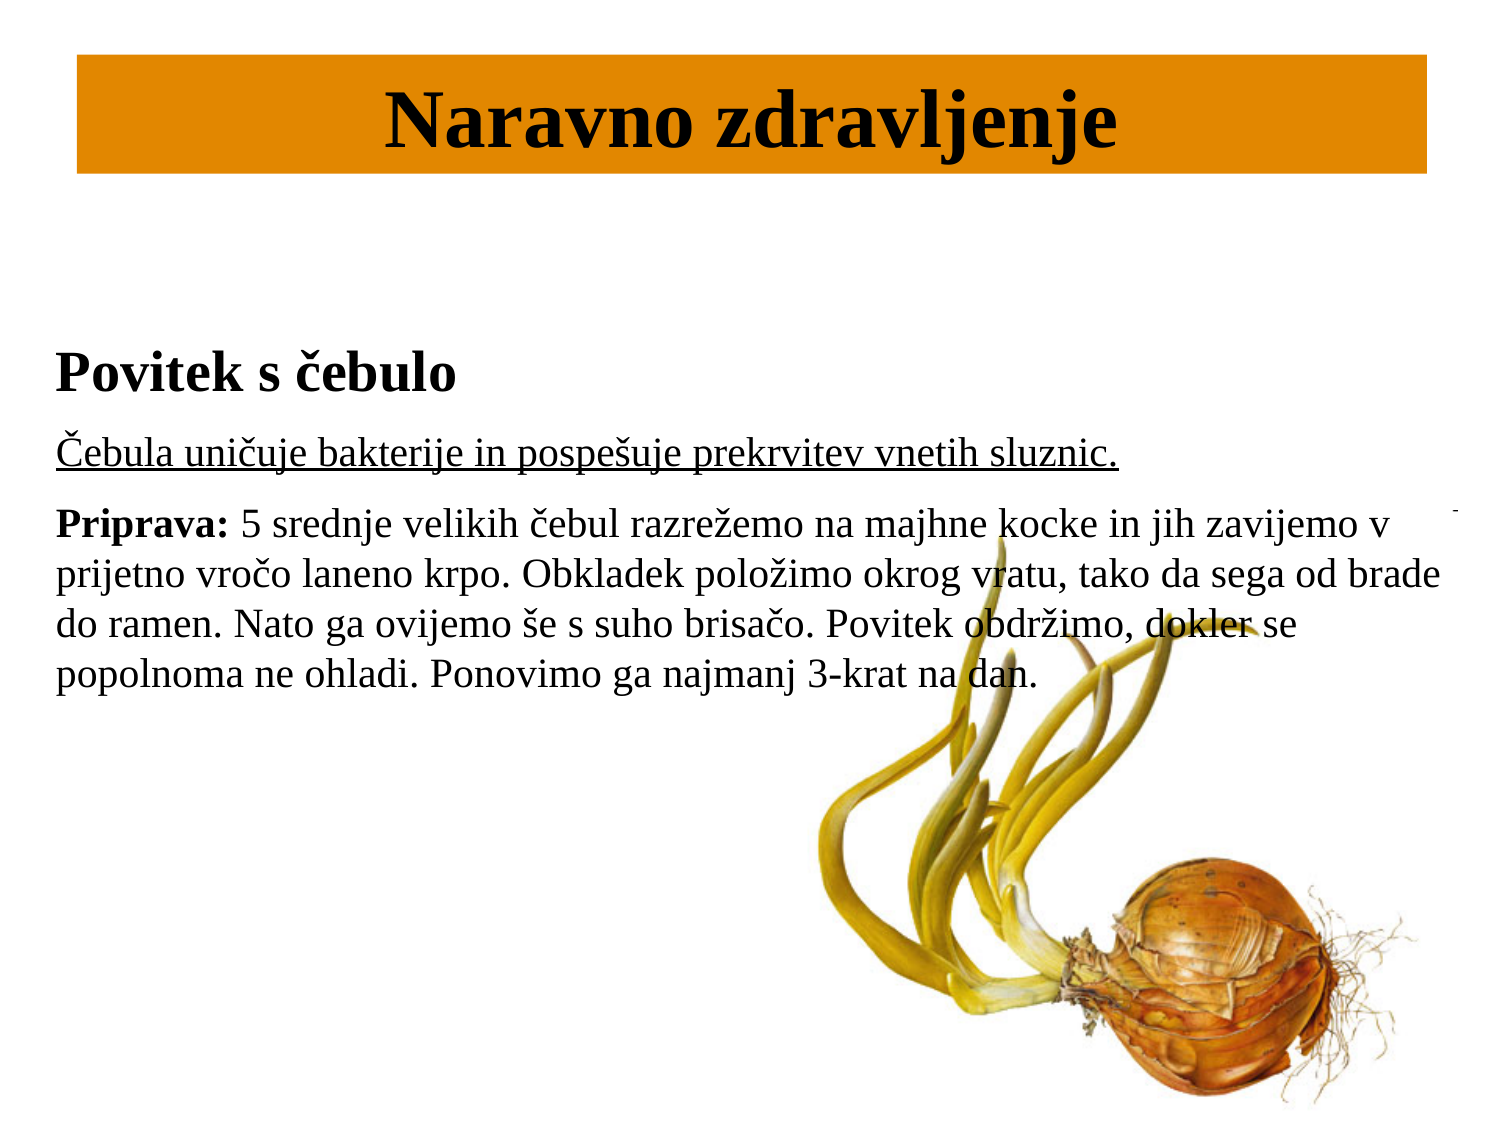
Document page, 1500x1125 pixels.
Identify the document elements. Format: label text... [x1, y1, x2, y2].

title Naravno zdravljenje [76, 54, 1427, 174]
picture [750, 703, 1458, 1125]
text_box Povitek s čebulo Čebula uničuje bakterije in pospešuje prekrvitev vnetih sluznic. Priprava: 5 srednje velikih čebul razrežemo na majhne kocke in jih zavijemo v prijetno vročo laneno krpo. Obkladek položimo okrog vratu, tako da sega od brade do ramen. Nato ga ovijemo še s suho brisačo. Povitek obdržimo, dokler se popolnoma ne ohladi. Ponovimo ga najmanj 3-krat na dan. [41, 326, 1459, 703]
